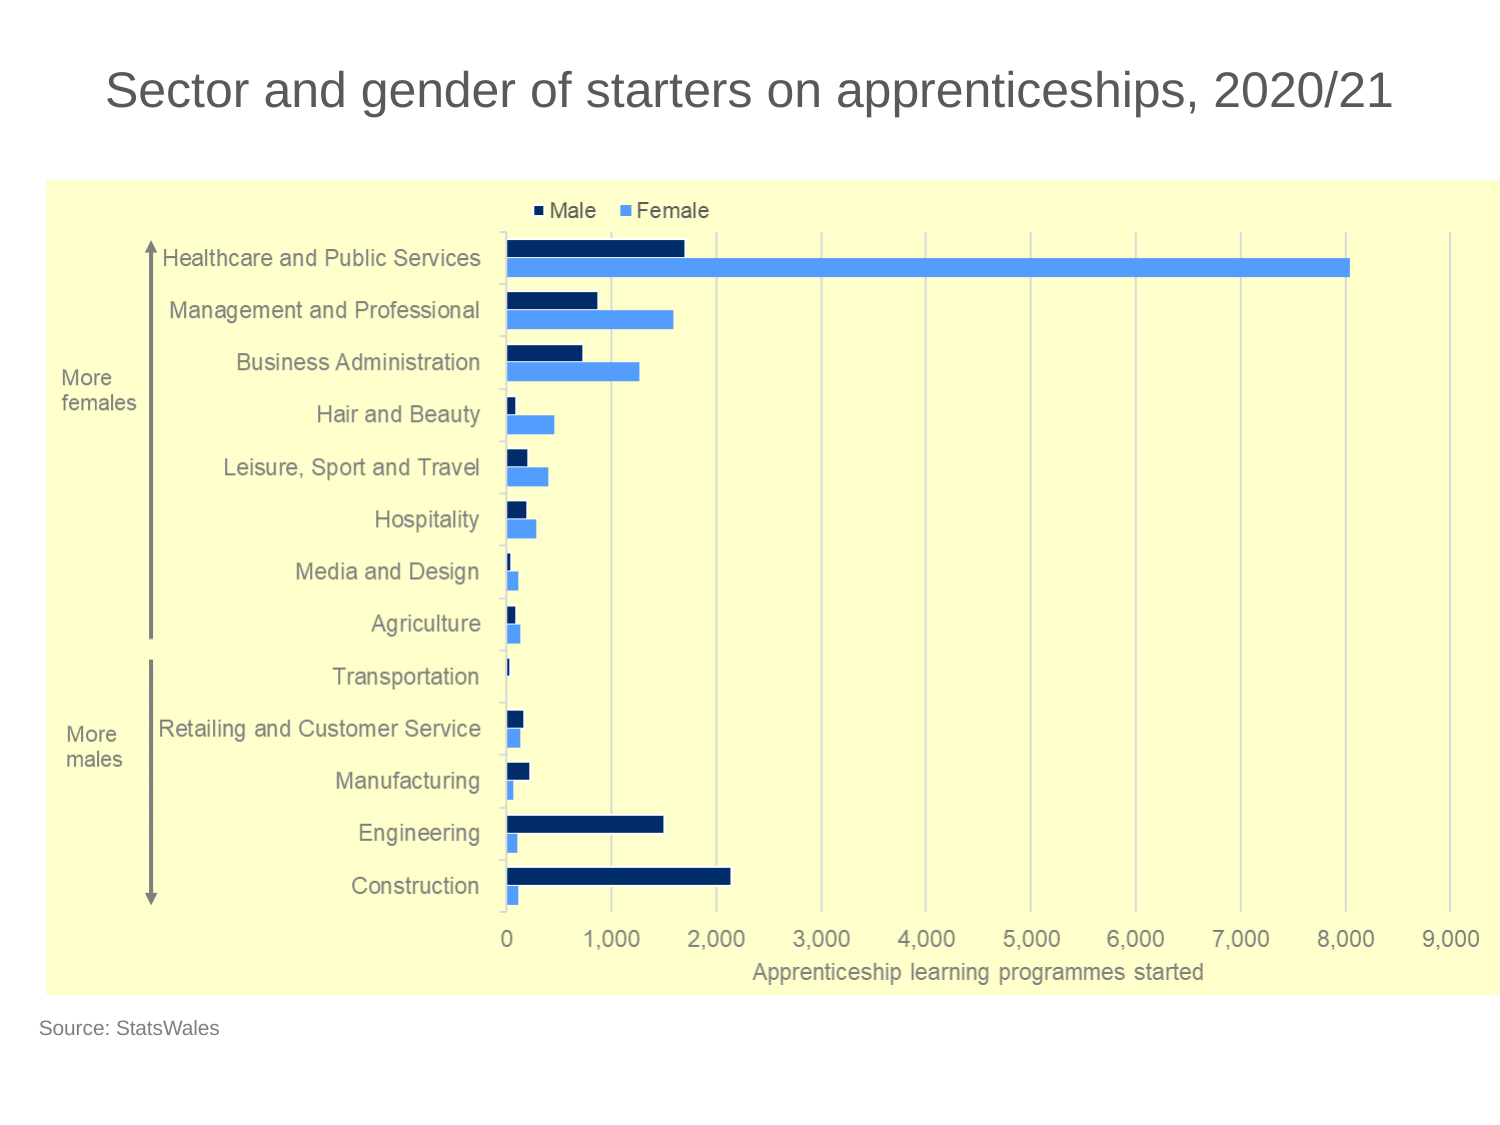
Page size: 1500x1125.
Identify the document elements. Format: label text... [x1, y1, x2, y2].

text_box Source: StatsWales [23, 1007, 1478, 1048]
picture [46, 180, 1500, 995]
title Sector and gender of starters on apprenticeships, 2020/21 [0, 1, 1500, 173]
